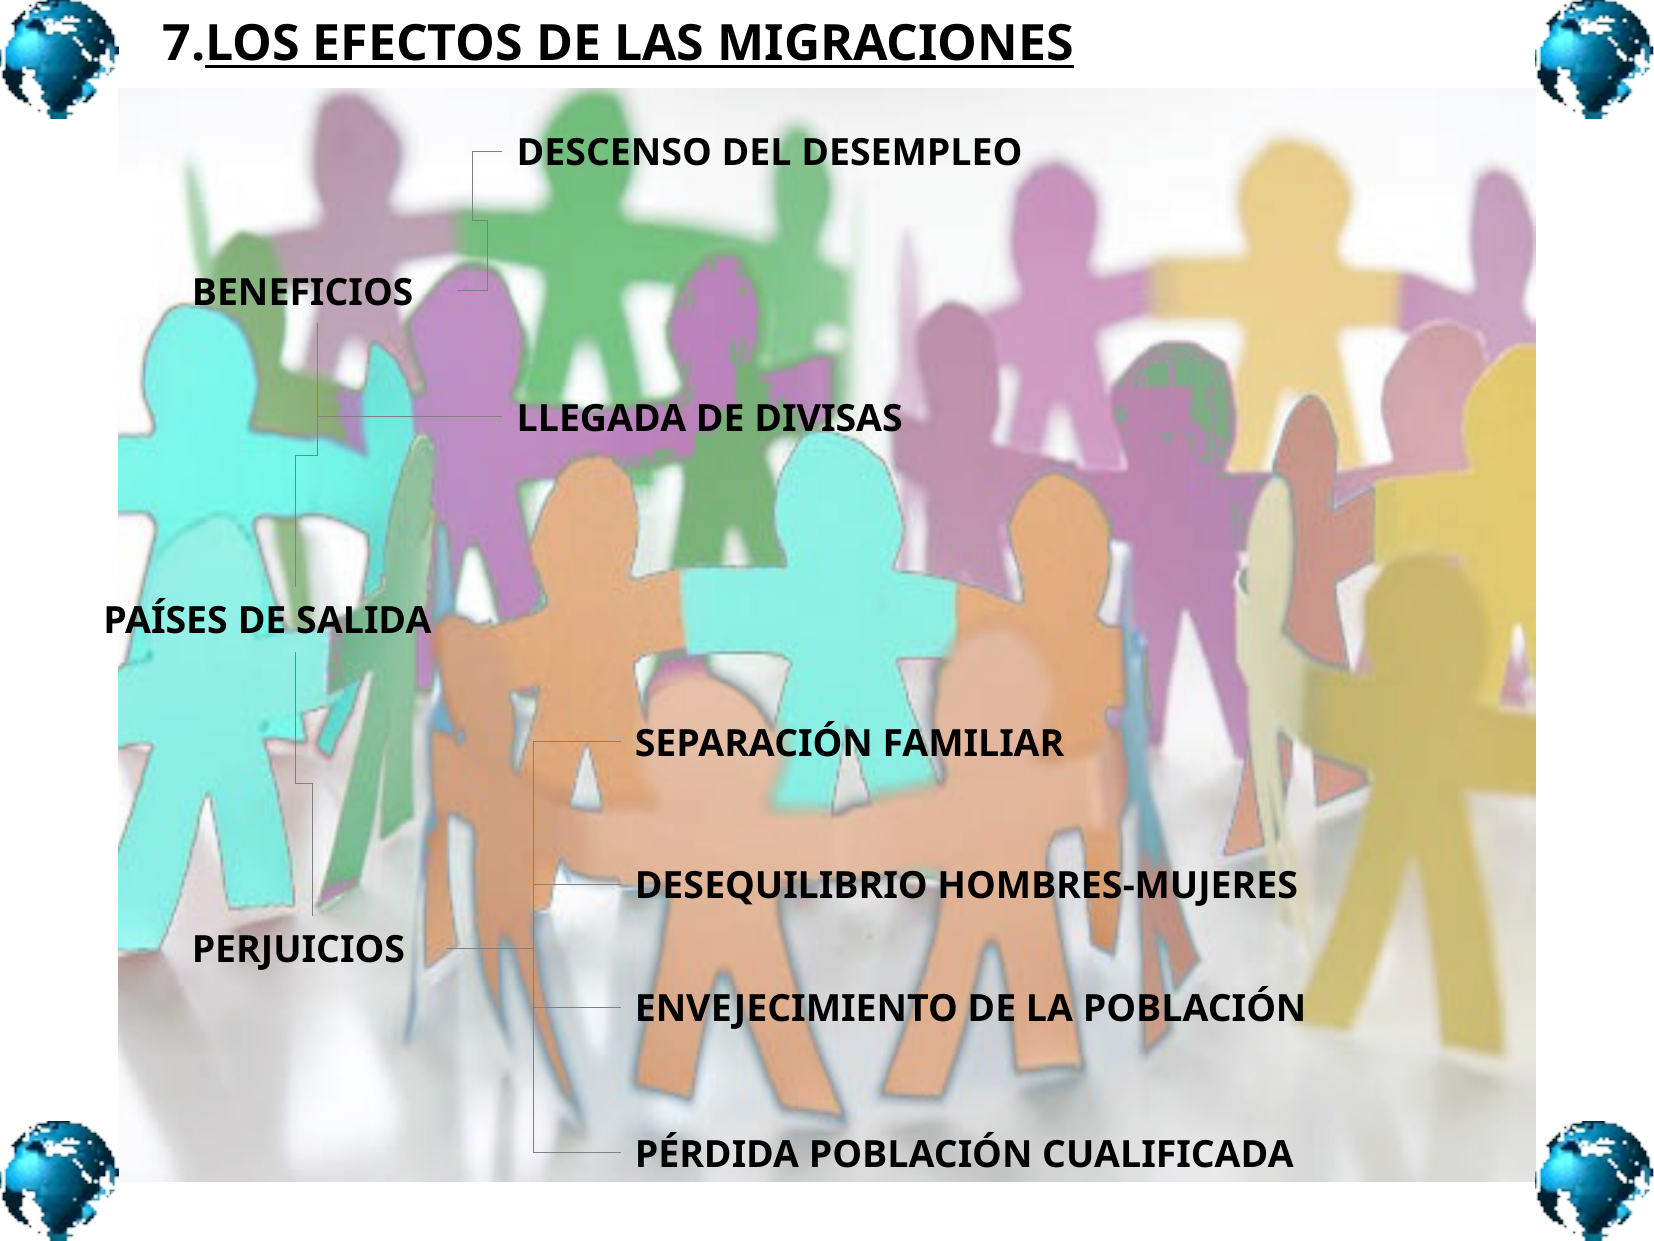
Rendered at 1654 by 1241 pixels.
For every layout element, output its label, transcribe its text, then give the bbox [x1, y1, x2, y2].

picture [0, 0, 1654, 1241]
text_box BENEFICIOS [177, 258, 458, 317]
text_box PAÍSES DE SALIDA [88, 586, 502, 646]
text_box PÉRDIDA POBLACIÓN CUALIFICADA [620, 1120, 1390, 1179]
text_box ENVEJECIMIENTO DE LA POBLACIÓN [620, 974, 1403, 1034]
text_box PERJUICIOS [177, 915, 448, 975]
picture [55, 1221, 62, 1232]
text_box DESCENSO DEL DESEMPLEO [501, 118, 1122, 177]
text_box LLEGADA DE DIVISAS [501, 383, 980, 443]
picture [1590, 1221, 1597, 1232]
text_box 7.LOS EFECTOS DE LAS MIGRACIONES [147, 0, 1241, 76]
text_box DESEQUILIBRIO HOMBRES-MUJERES [620, 851, 1405, 911]
picture [55, 99, 62, 110]
text_box SEPARACIÓN FAMILIAR [620, 708, 1129, 768]
picture [1590, 99, 1597, 110]
